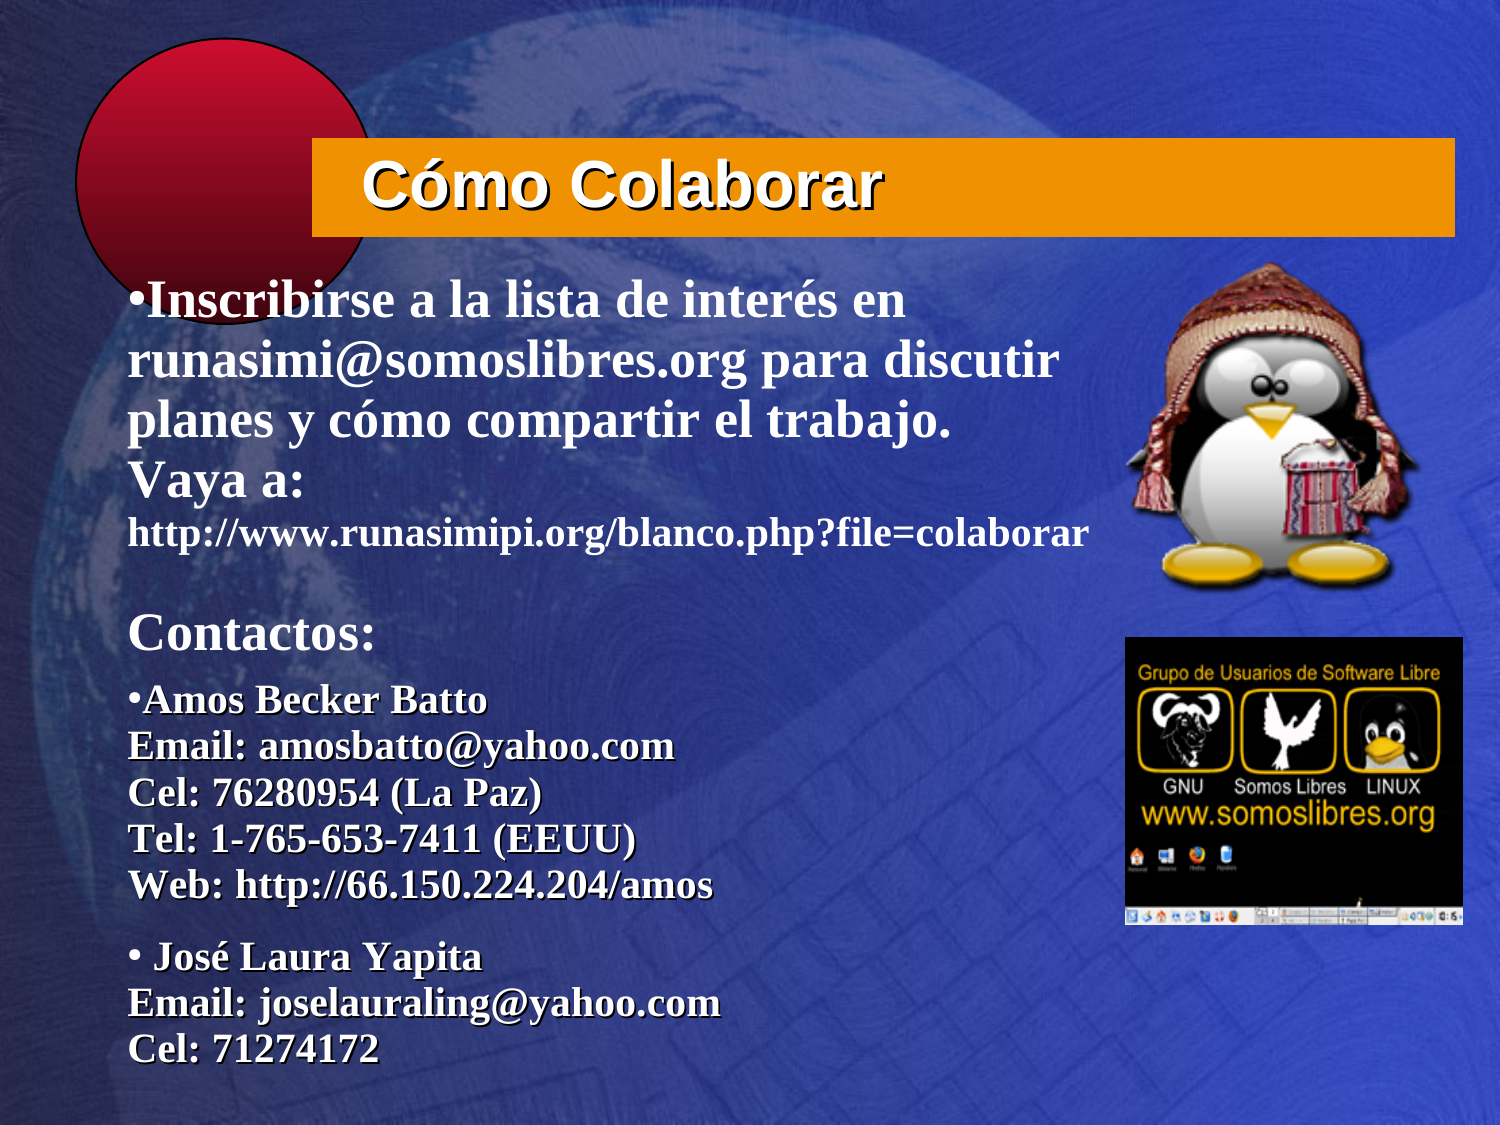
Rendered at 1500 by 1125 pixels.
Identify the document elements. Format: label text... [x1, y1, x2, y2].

text_box Cómo Colaborar [361, 146, 1454, 229]
text_box Inscribirse a la lista de interés en runasimi@somoslibres.org para discutir planes y cómo compartir el trabajo. Vaya a: http://www.runasimipi.org/blanco.php?file=colaborar Contactos: Amos Becker Batto Email: amosbatto@yahoo.com Cel: 76280954 (La Paz) Tel: 1-765-653-7411 (EEUU) Web: http://66.150.224.204/amos José Laura Yapita Email: joselauraling@yahoo.com Cel: 71274172 [112, 262, 1125, 1079]
picture [0, 0, 1500, 1125]
